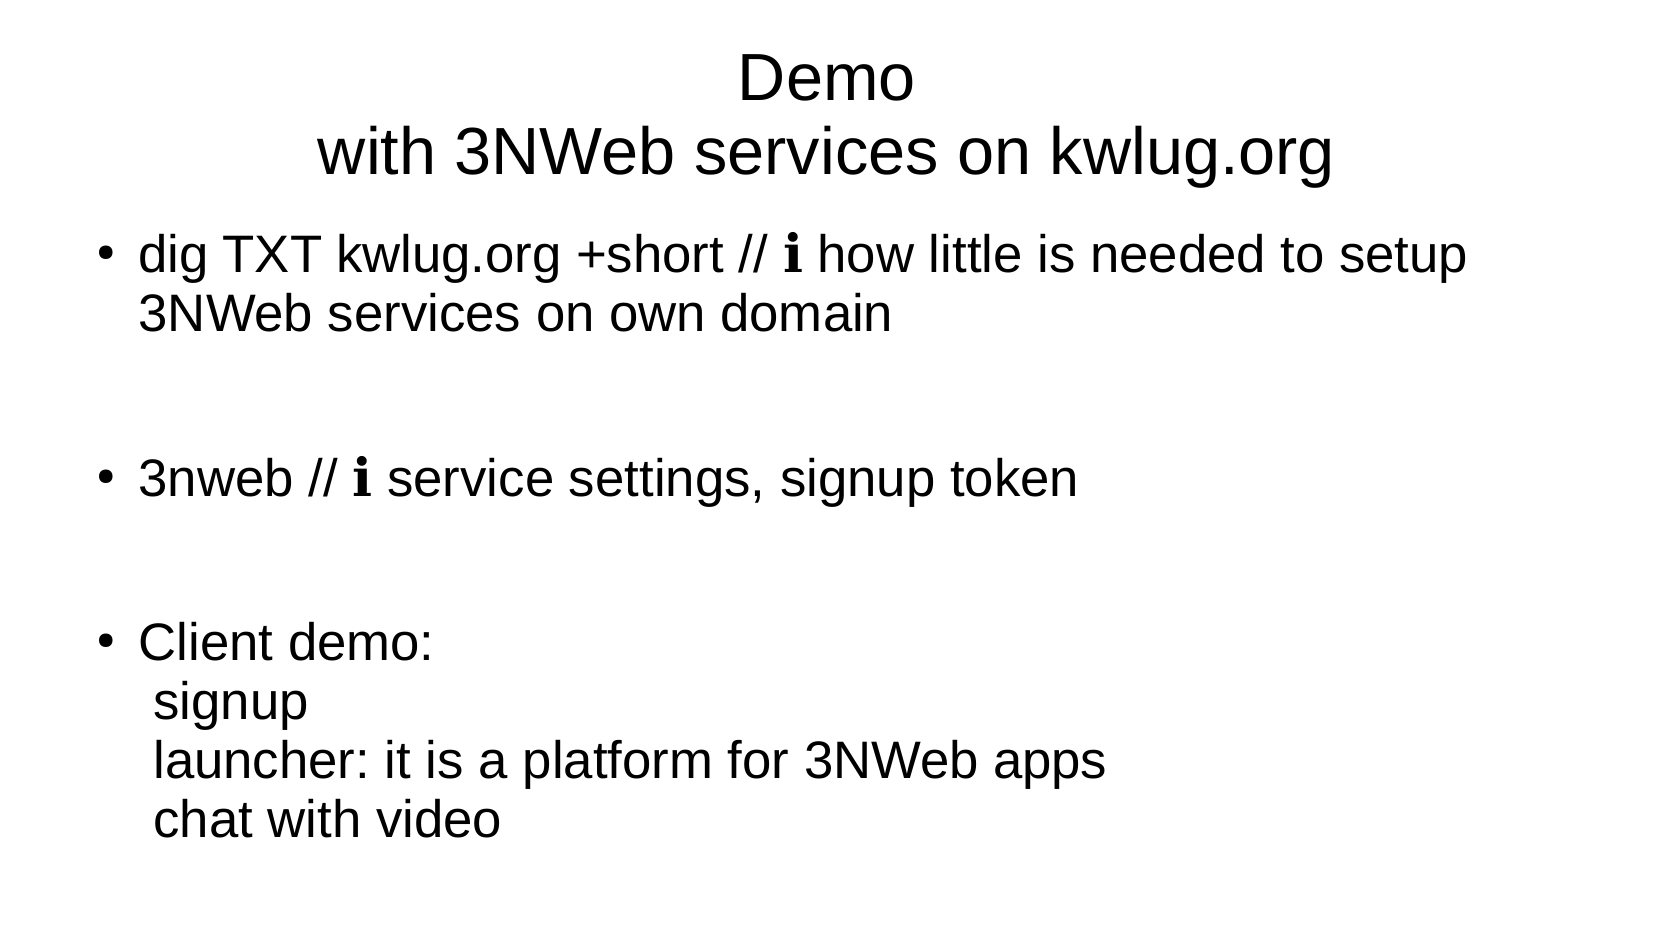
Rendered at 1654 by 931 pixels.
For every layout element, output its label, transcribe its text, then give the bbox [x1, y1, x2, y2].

list dig TXT kwlug.org +short // ℹ️ how little is needed to setup 3NWeb services on own domain 3nweb // ℹ️ service settings, signup token Client demo: signup launcher: it is a platform for 3NWeb apps chat with video [82, 224, 1571, 851]
title Demo with 3NWeb services on kwlug.org [82, 36, 1571, 193]
